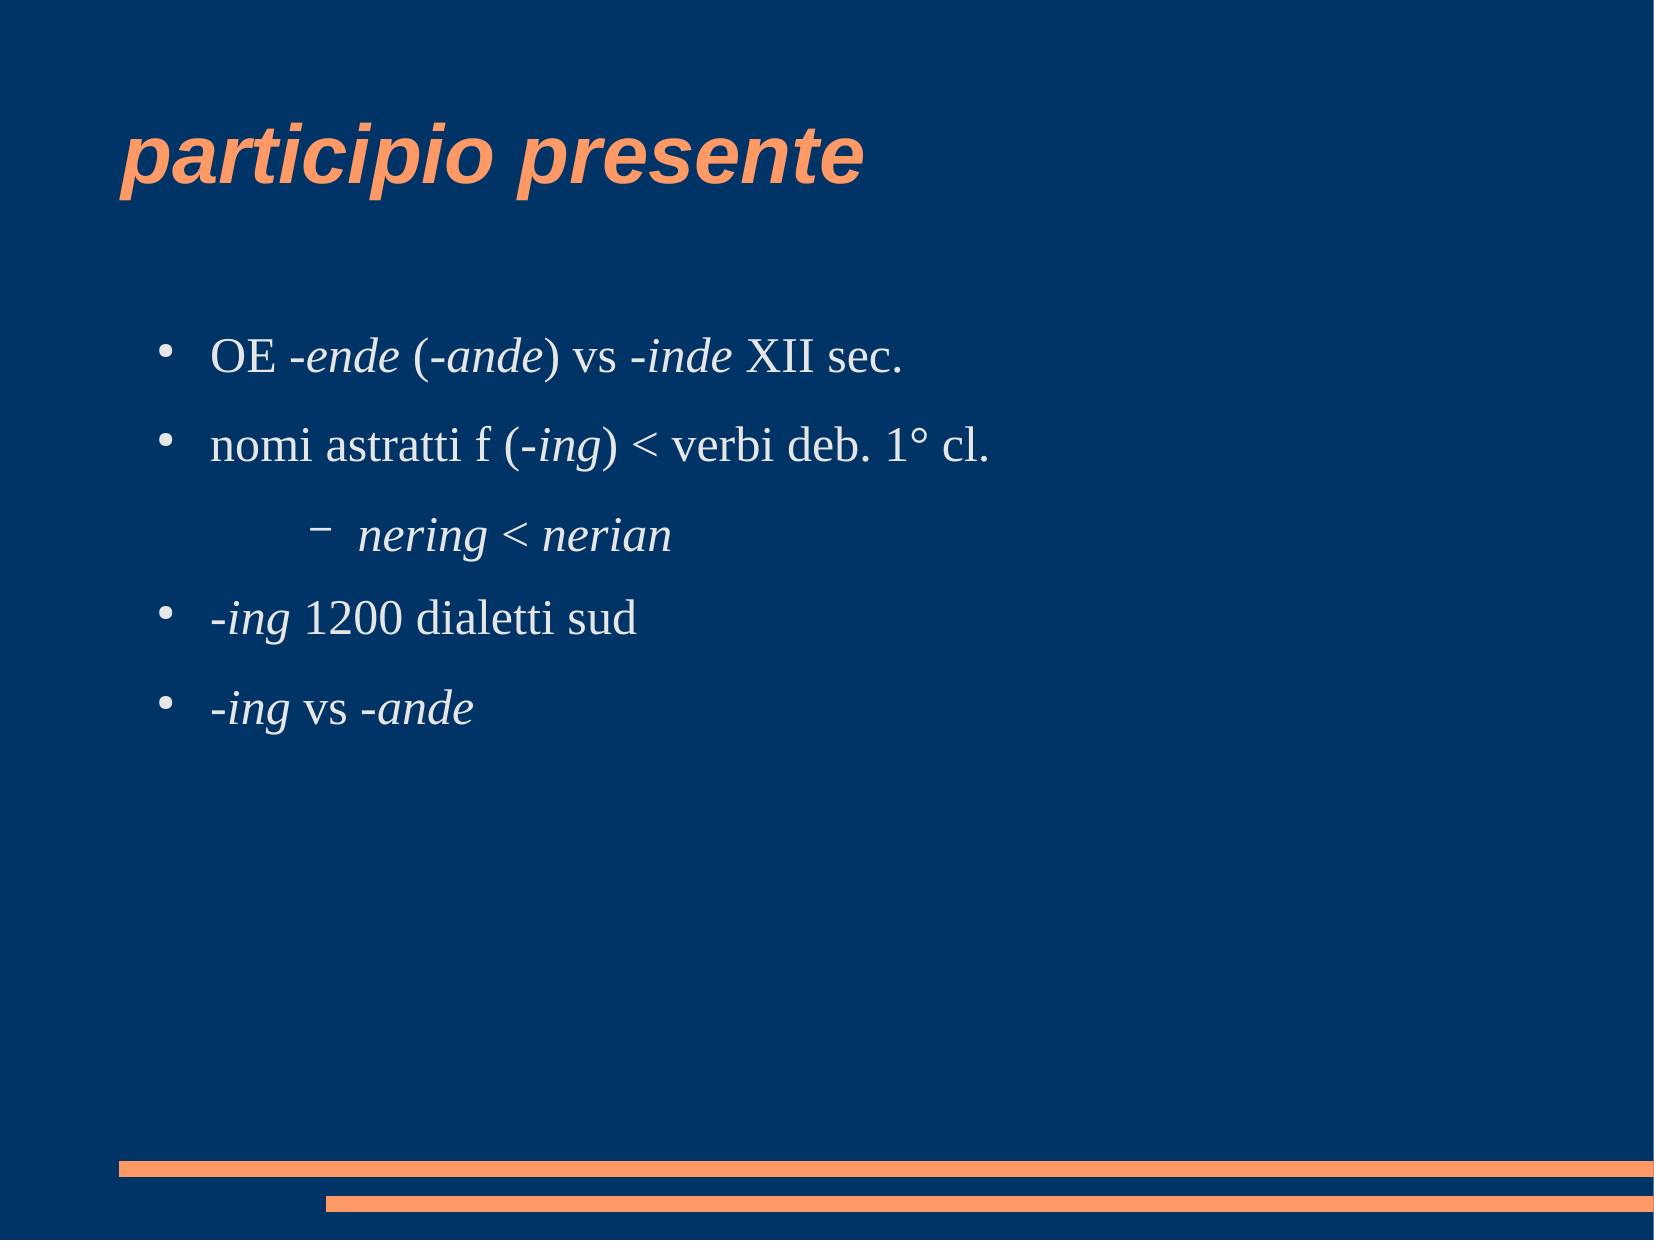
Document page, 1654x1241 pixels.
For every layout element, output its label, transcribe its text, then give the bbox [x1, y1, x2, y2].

list OE -ende (-ande) vs -inde XII sec. nomi astratti f (-ing) < verbi deb. 1° cl. nering < nerian -ing 1200 dialetti sud -ing vs -ande [121, 322, 1561, 1126]
title participio presente [121, 53, 1534, 246]
